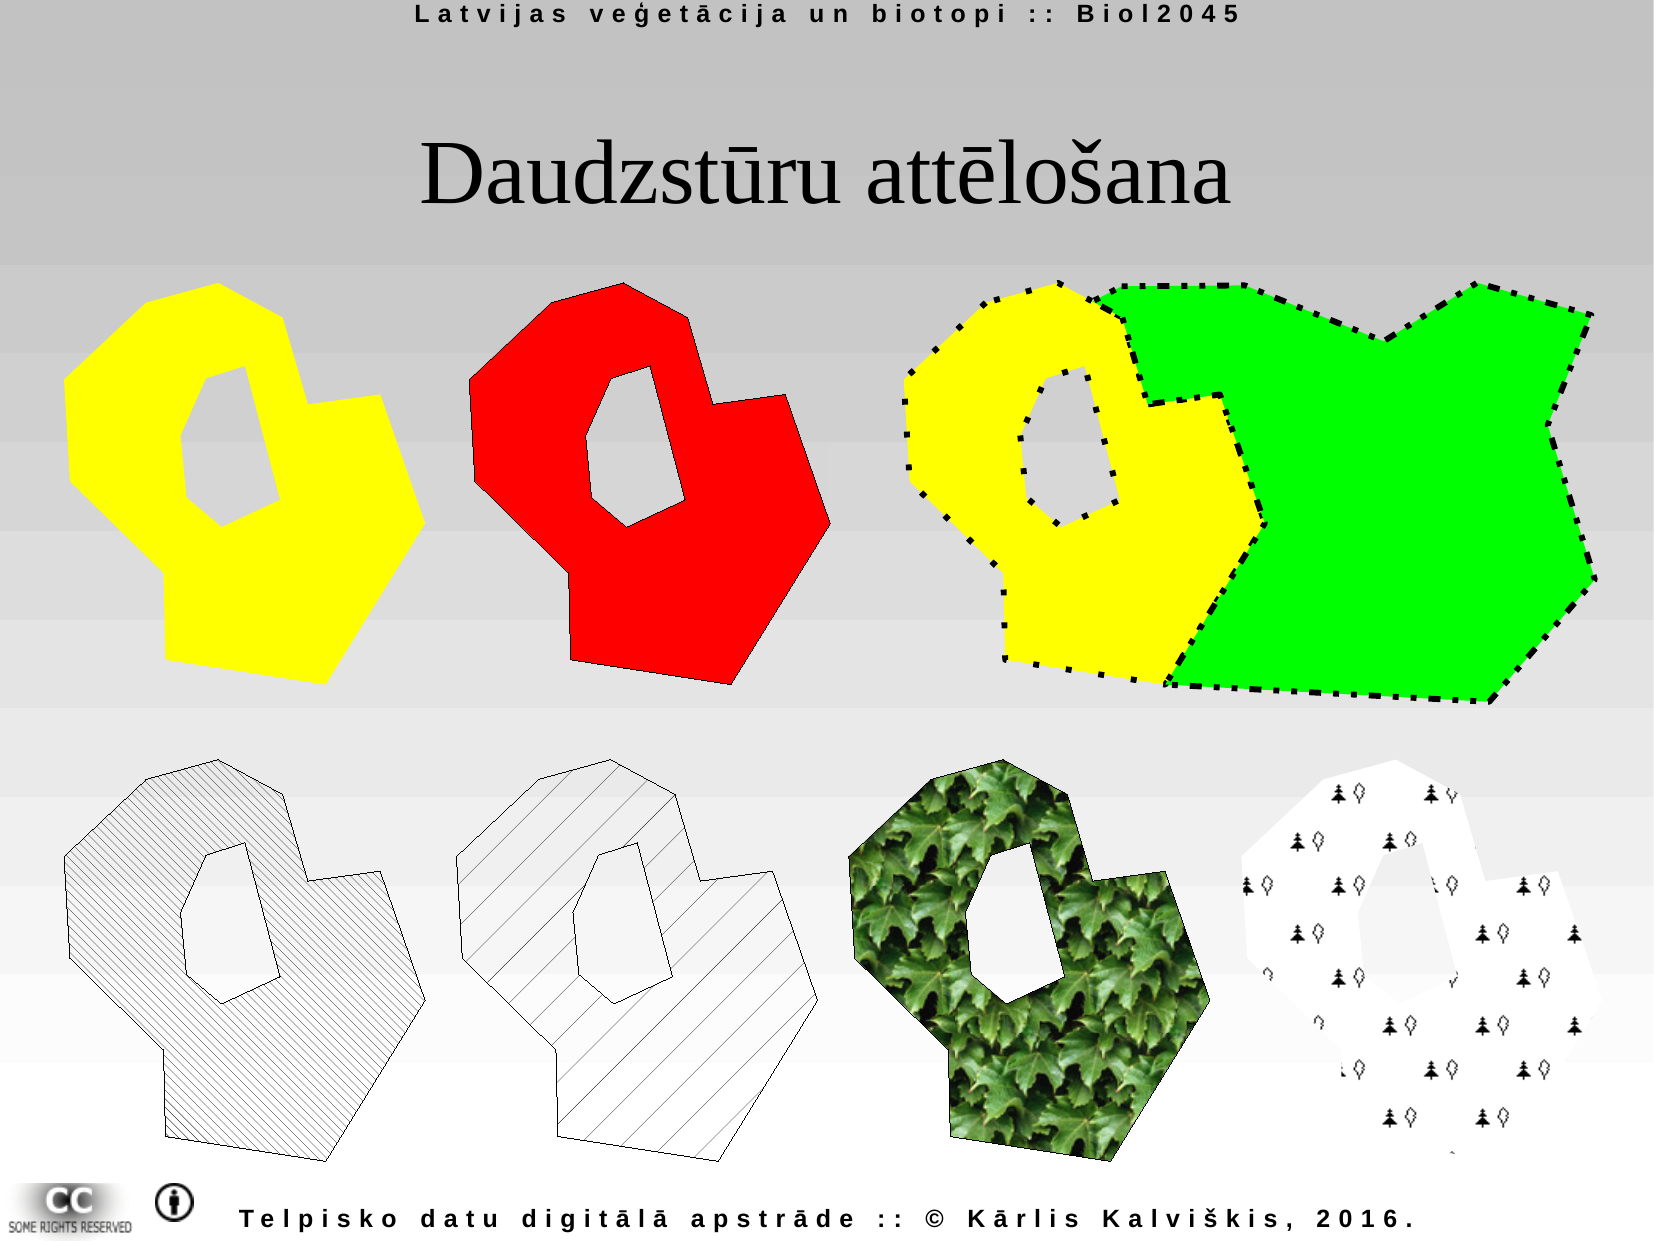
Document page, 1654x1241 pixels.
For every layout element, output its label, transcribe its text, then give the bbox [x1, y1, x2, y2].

text_box [64, 759, 426, 1162]
text_box [456, 759, 818, 1162]
text_box [469, 282, 831, 685]
picture [0, 0, 1654, 1241]
text_box [64, 282, 426, 685]
text_box [903, 282, 1595, 702]
text_box [848, 759, 1210, 1162]
title Daudzstūru attēlošana [29, 49, 1625, 296]
text_box [1241, 759, 1603, 1162]
